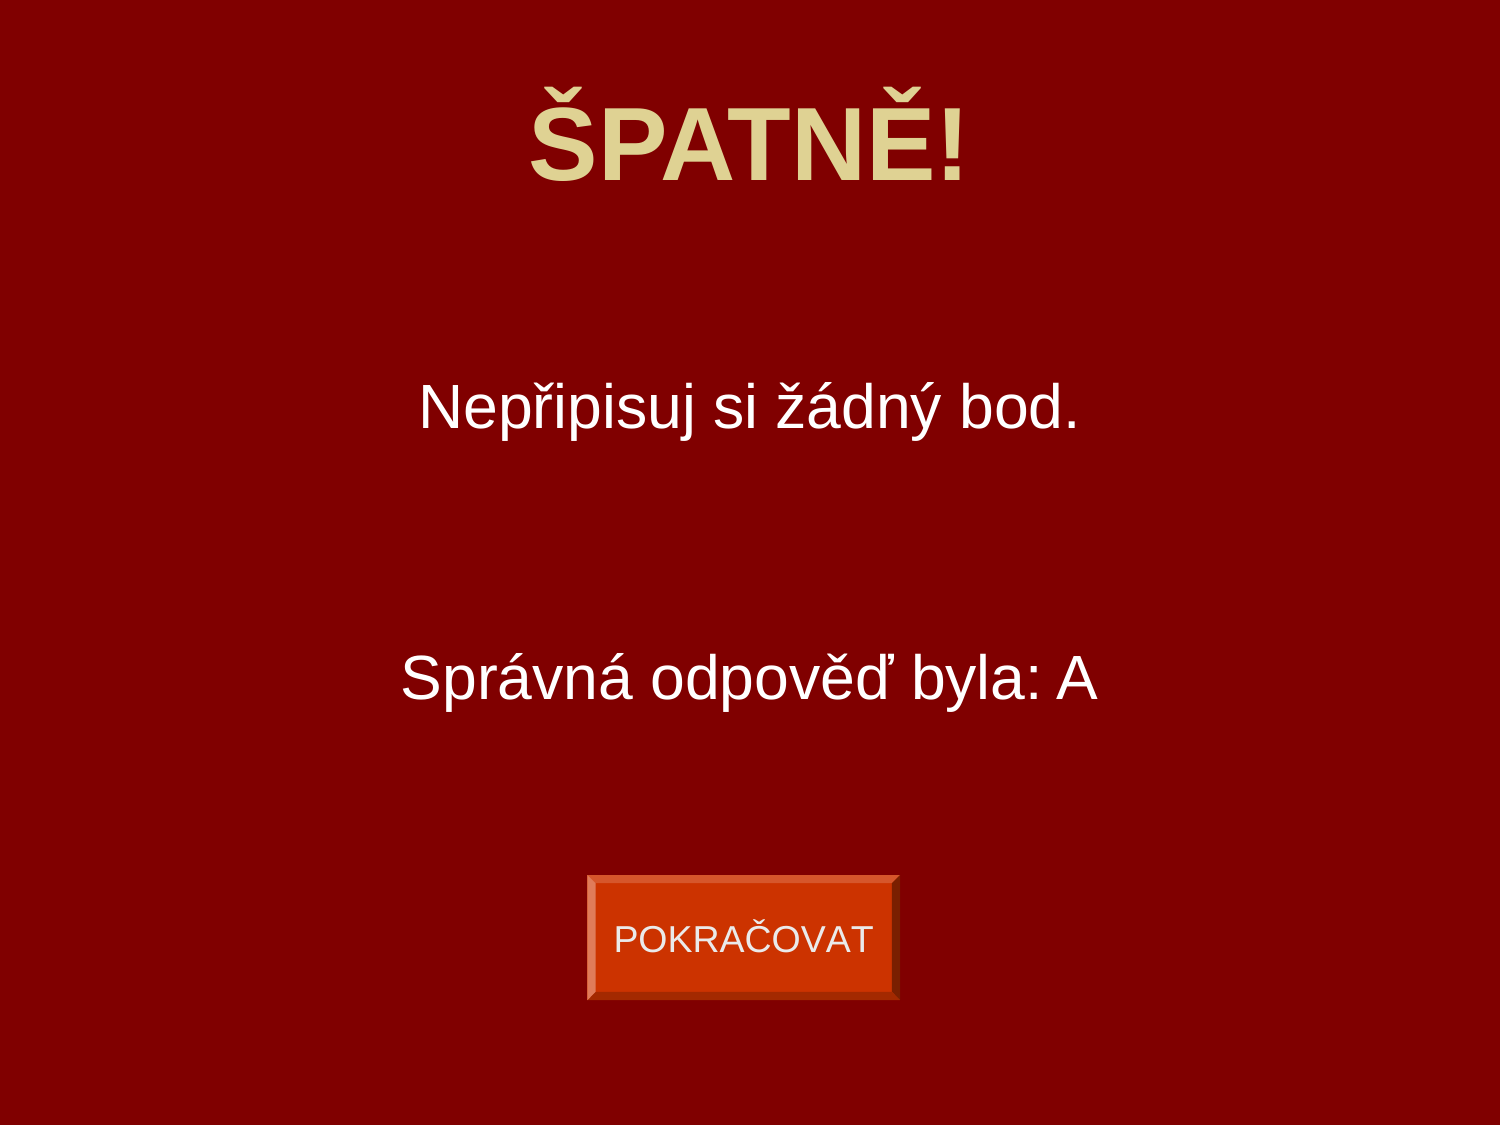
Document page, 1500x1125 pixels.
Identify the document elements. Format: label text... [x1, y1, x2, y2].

title ŠPATNĚ! [75, 45, 1426, 233]
list Nepřipisuj si žádný bod. Správná odpověď byla: A [24, 262, 1476, 1006]
text_box POKRAČOVAT [596, 884, 891, 991]
